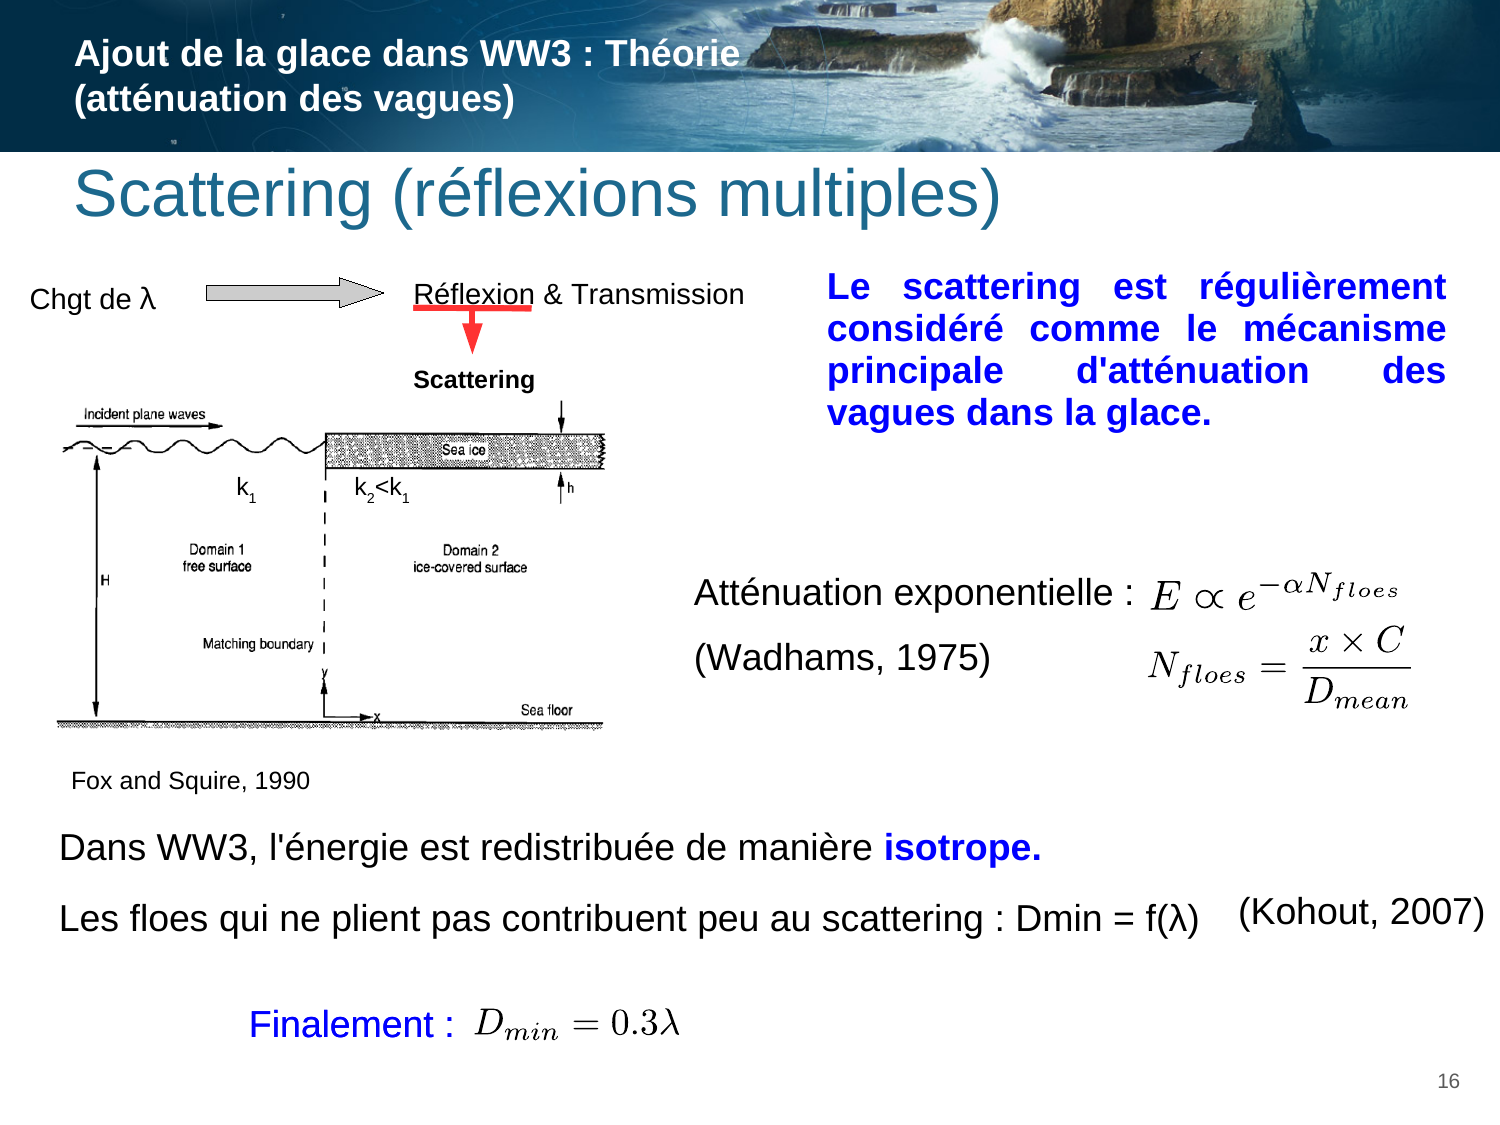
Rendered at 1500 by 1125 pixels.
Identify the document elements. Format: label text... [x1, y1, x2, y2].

text_box Chgt de λ [29, 278, 178, 313]
text_box Fox and Squire, 1990 [71, 767, 532, 798]
text_box Les floes qui ne plient pas contribuent peu au scattering : Dmin = f(λ) [59, 897, 1464, 1029]
text_box Réflexion & Transmission [413, 278, 798, 312]
text_box Dans WW3, l'énergie est redistribuée de manière isotrope. [59, 826, 1464, 897]
text_box k1 [236, 472, 266, 507]
text_box (Kohout, 2007) [1223, 885, 1500, 945]
text_box k2<k1 [354, 472, 443, 507]
text_box [1146, 625, 1411, 709]
title Ajout de la glace dans WW3 : Théorie (atténuation des vagues) [59, 21, 1093, 127]
text_box Finalement : [248, 1003, 709, 1063]
title Scattering (réflexions multiples) [59, 102, 1244, 278]
text_box Le scattering est régulièrement considéré comme le mécanisme principale d'atténuation des vagues dans la glace. [826, 265, 1447, 502]
picture [0, 0, 1500, 152]
text_box [206, 277, 384, 308]
picture [48, 383, 621, 739]
text_box Atténuation exponentielle : (Wadhams, 1975) [679, 558, 1477, 684]
text_box Scattering [413, 366, 551, 397]
